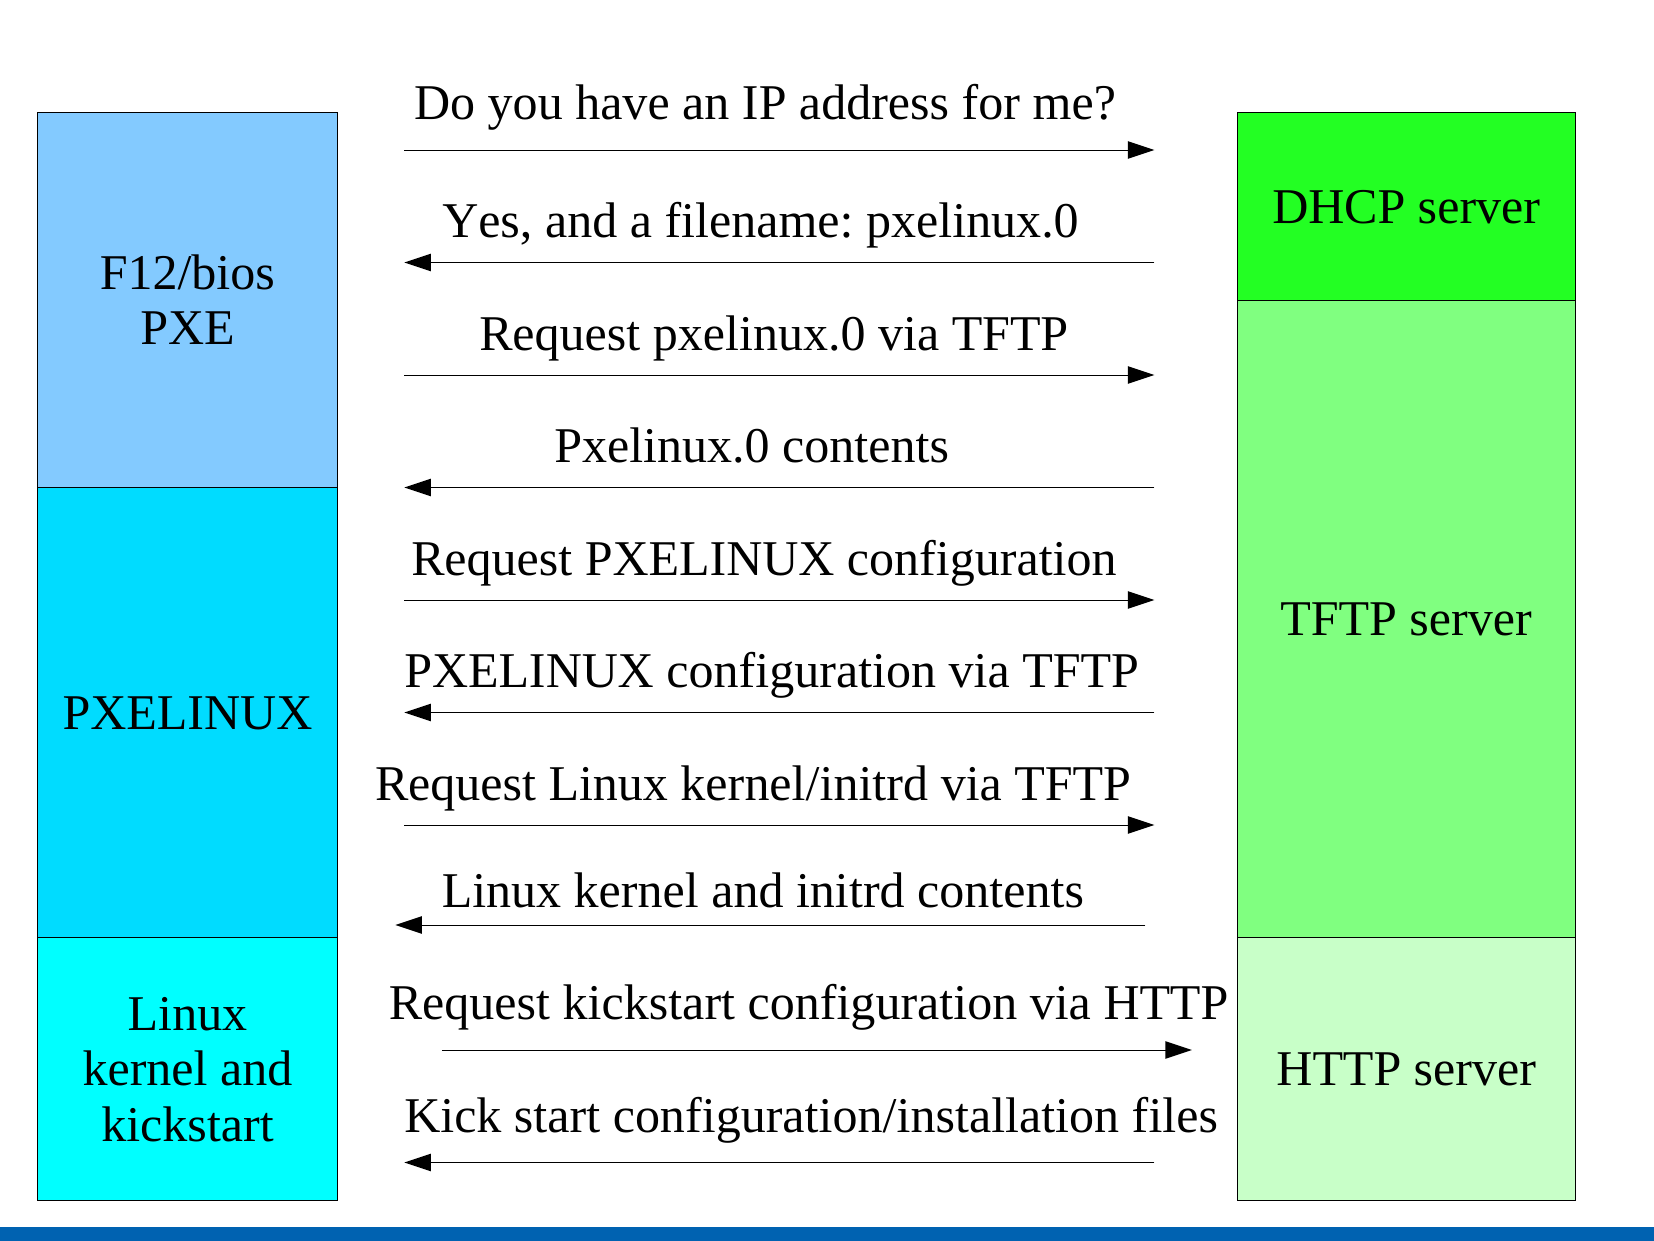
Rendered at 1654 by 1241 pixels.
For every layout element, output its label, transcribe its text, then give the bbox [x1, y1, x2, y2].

text_box Linux kernel and kickstart [37, 937, 338, 1201]
text_box PXELINUX configuration via TFTP [404, 643, 1139, 712]
text_box Pxelinux.0 contents [554, 418, 950, 488]
text_box Linux kernel and initrd contents [441, 926, 1086, 932]
text_box Request pxelinux.0 via TFTP [479, 305, 1069, 376]
text_box Request kickstart configuration via HTTP [388, 975, 1230, 1045]
text_box Request PXELINUX configuration [411, 530, 1117, 600]
text_box DHCP server [1237, 112, 1576, 300]
text_box Yes, and a filename: pxelinux.0 [442, 193, 1080, 263]
text_box Request Linux kernel/initrd via TFTP [375, 755, 1133, 826]
text_box F12/bios PXE [37, 112, 338, 487]
text_box Linux kernel and initrd contents [441, 862, 1086, 925]
text_box Kick start configuration/installation files [404, 1087, 1220, 1157]
text_box PXELINUX [37, 487, 338, 937]
text_box HTTP server [1237, 937, 1576, 1201]
text_box Do you have an IP address for me? [414, 75, 1117, 145]
text_box TFTP server [1237, 300, 1576, 937]
